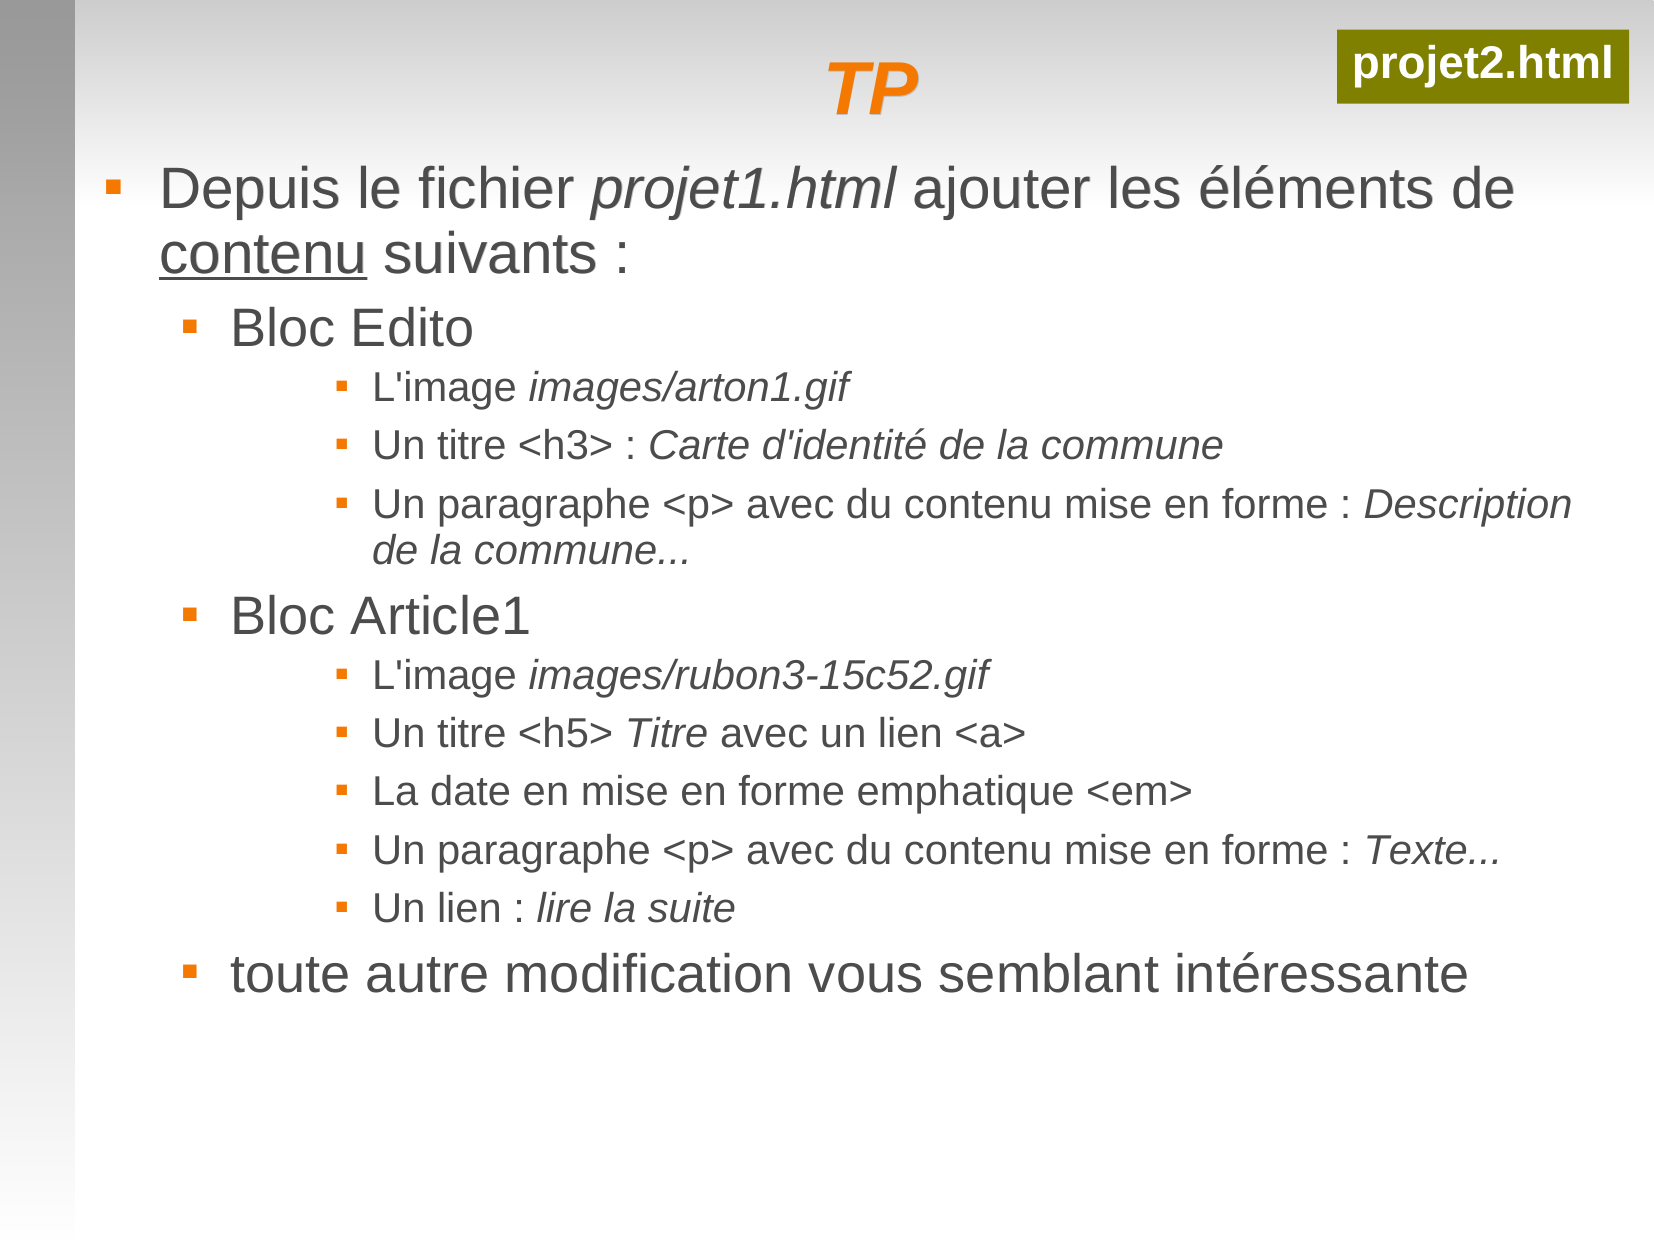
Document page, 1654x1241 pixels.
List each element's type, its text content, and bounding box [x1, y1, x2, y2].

title TP [88, 0, 1654, 178]
text_box projet2.html [1337, 29, 1630, 104]
list Depuis le fichier projet1.html ajouter les éléments de contenu suivants : Bloc Edito L'image images/arton1.gif Un titre <h3> : Carte d'identité de la commune Un paragraphe <p> avec du contenu mise en forme : Description de la commune... Bloc Article1 L'image images/rubon3-15c52.gif Un titre <h5> Titre avec un lien <a> La date en mise en forme emphatique <em> Un paragraphe <p> avec du contenu mise en forme : Texte... Un lien : lire la suite toute autre modification vous semblant intéressante [88, 155, 1625, 1098]
